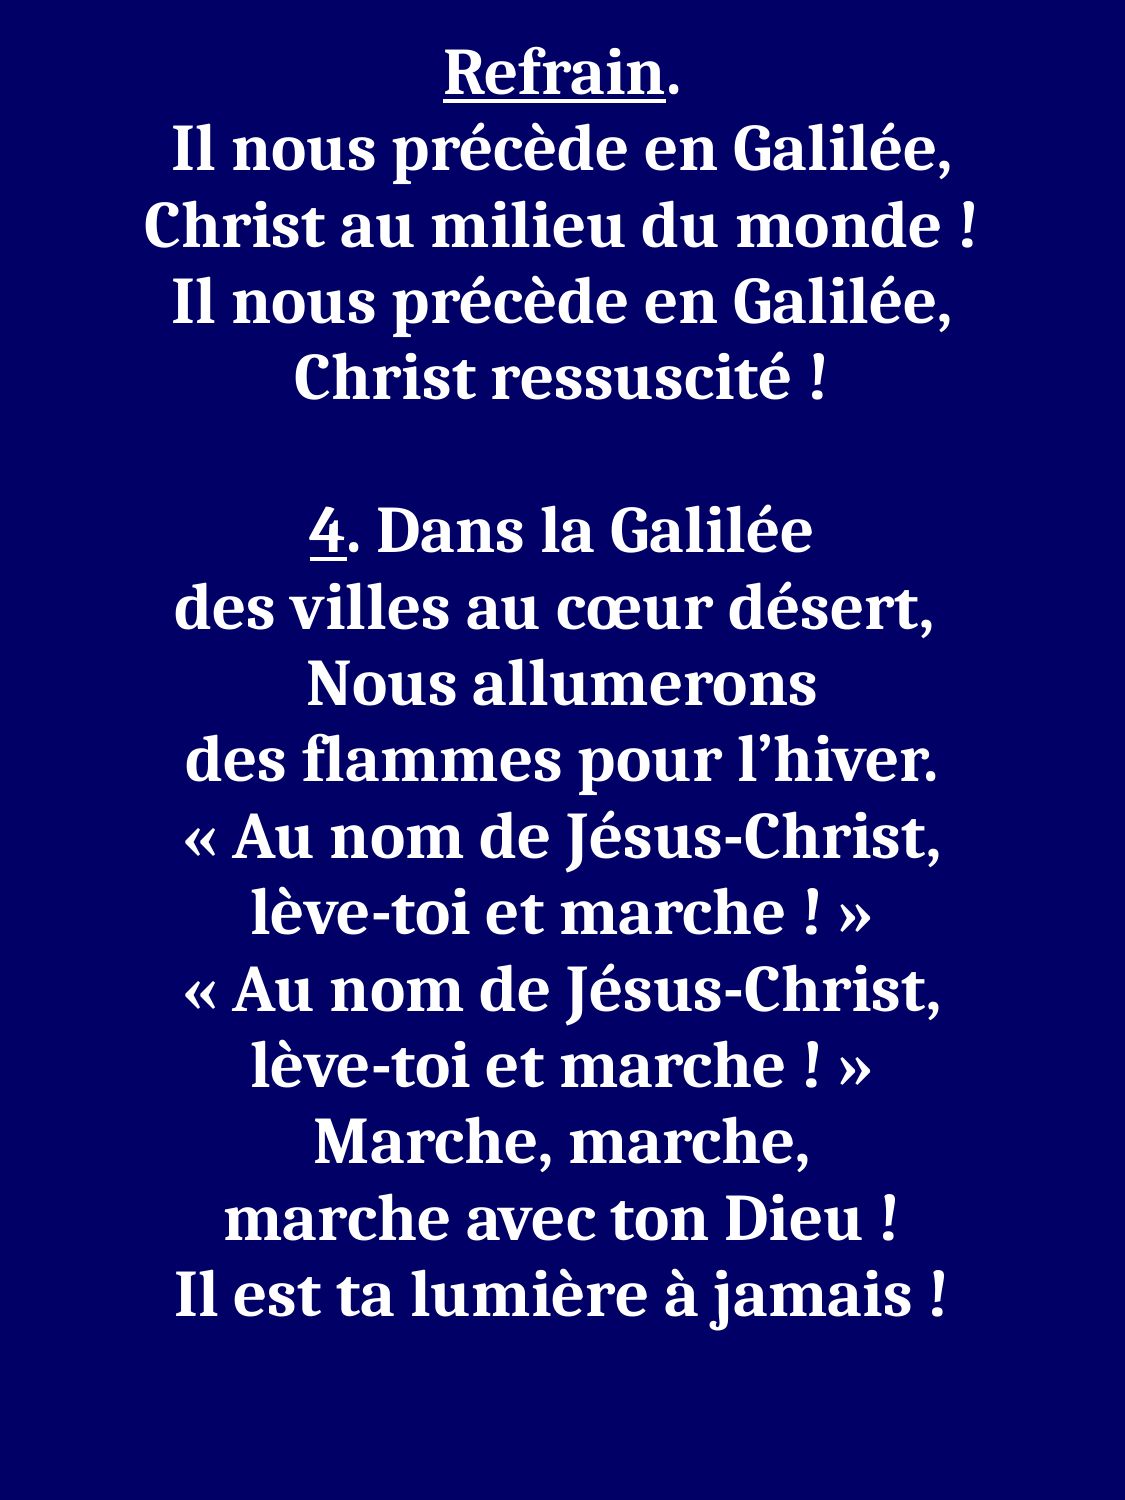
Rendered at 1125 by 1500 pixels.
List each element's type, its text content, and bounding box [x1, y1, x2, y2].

text_box Refrain. Il nous précède en Galilée, Christ au milieu du monde ! Il nous précède en Galilée, Christ ressuscité ! 4. Dans la Galilée des villes au cœur désert, Nous allumerons des flammes pour l’hiver. « Au nom de Jésus-Christ, lève-toi et marche ! » « Au nom de Jésus-Christ, lève-toi et marche ! » Marche, marche, marche avec ton Dieu ! Il est ta lumière à jamais ! [0, 35, 1125, 1500]
